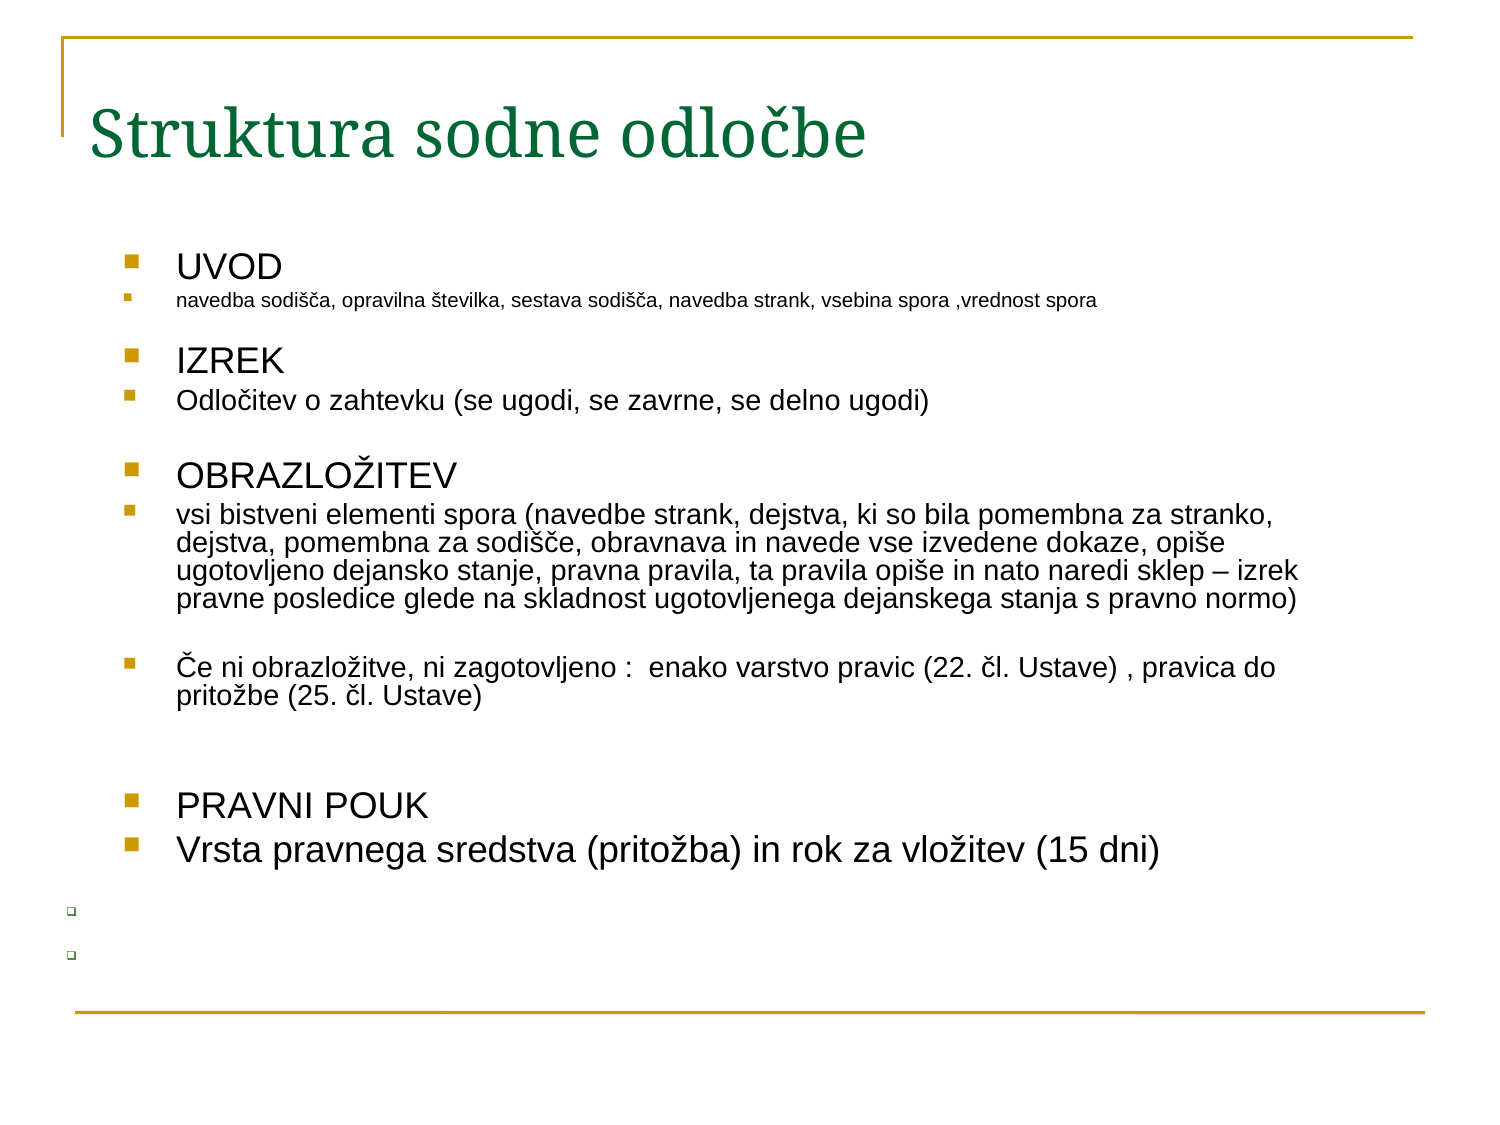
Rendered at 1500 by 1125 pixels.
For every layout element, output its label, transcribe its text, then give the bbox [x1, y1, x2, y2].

list UVOD navedba sodišča, opravilna številka, sestava sodišča, navedba strank, vsebina spora ,vrednost spora IZREK Odločitev o zahtevku (se ugodi, se zavrne, se delno ugodi) OBRAZLOŽITEV vsi bistveni elementi spora (navedbe strank, dejstva, ki so bila pomembna za stranko, dejstva, pomembna za sodišče, obravnava in navede vse izvedene dokaze, opiše ugotovljeno dejansko stanje, pravna pravila, ta pravila opiše in nato naredi sklep – izrek pravne posledice glede na skladnost ugotovljenega dejanskega stanja s pravno normo)‏ Če ni obrazložitve, ni zagotovljeno : enako varstvo pravic (22. čl. Ustave) , pravica do pritožbe (25. čl. Ustave)‏ PRAVNI POUK Vrsta pravnega sredstva (pritožba) in rok za vložitev (15 dni) [0, 243, 1361, 1026]
title Struktura sodne odločbe [75, 45, 1426, 233]
